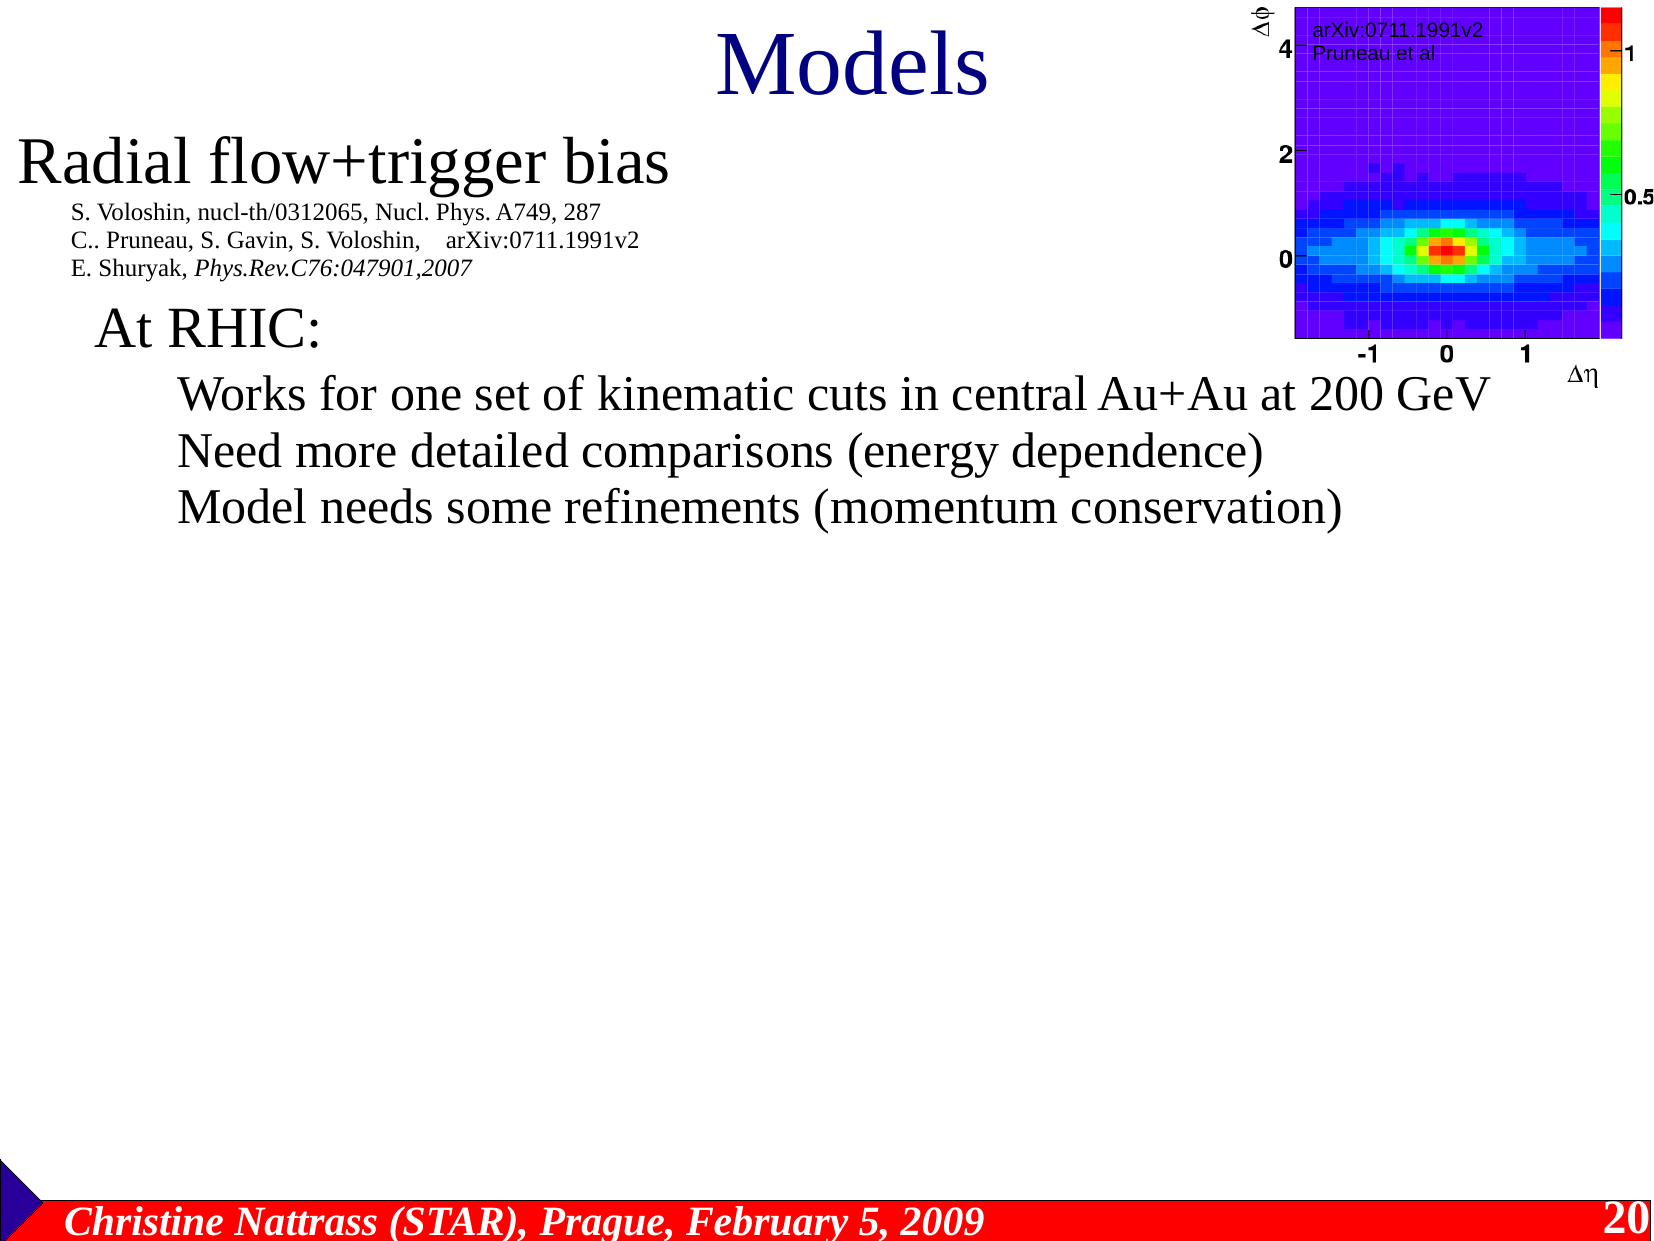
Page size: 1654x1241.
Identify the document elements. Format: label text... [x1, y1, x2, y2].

picture [1643, 128, 1654, 398]
title Models [53, 0, 1654, 128]
text_box 20 [1552, 1183, 1654, 1241]
list Radial flow+trigger bias S. Voloshin, nucl-th/0312065, Nucl. Phys. A749, 287 C.. Pruneau, S. Gavin, S. Voloshin, arXiv:0711.1991v2 E. Shuryak, Phys.Rev.C76:047901,2007 At RHIC: Works for one set of kinematic cuts in central Au+Au at 200 GeV Need more detailed comparisons (energy dependence) Model needs some refinements (momentum conservation) [0, 124, 1643, 1166]
